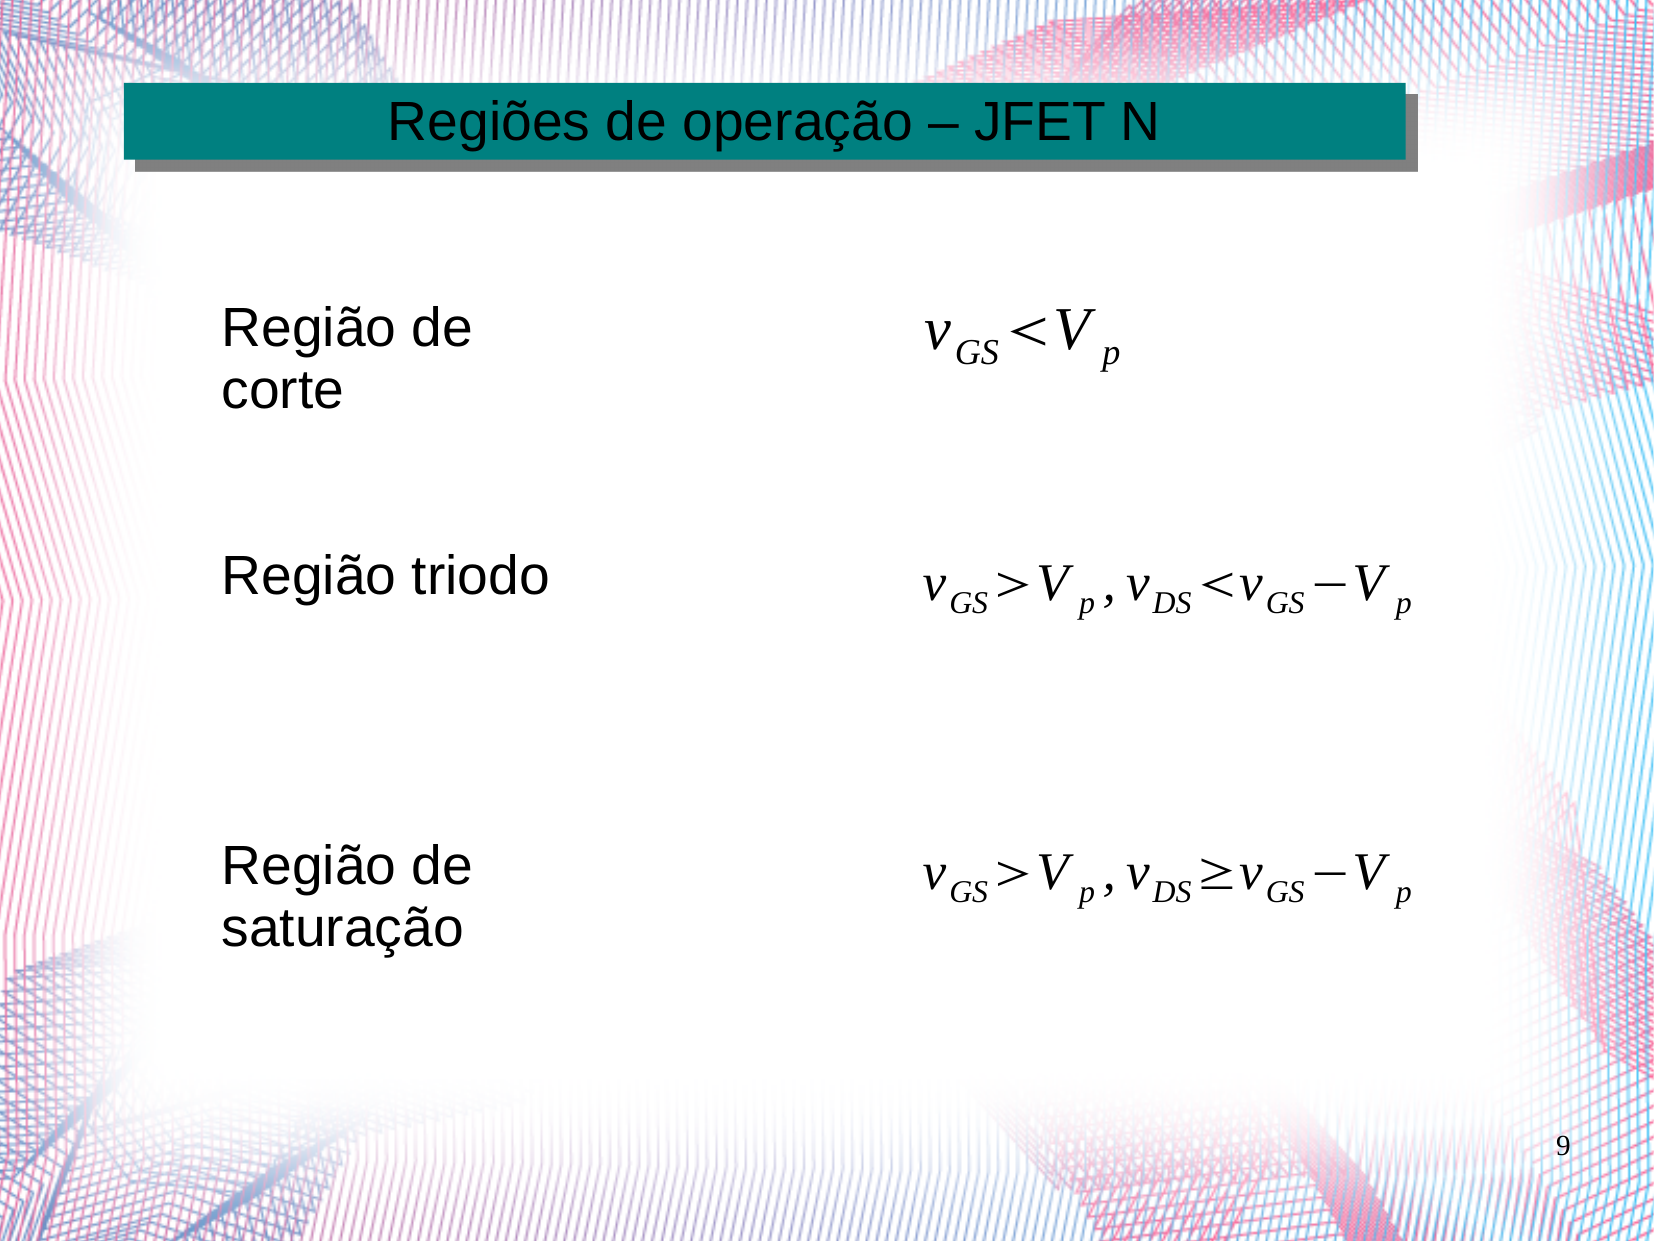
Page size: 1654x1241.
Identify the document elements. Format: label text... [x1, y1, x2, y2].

chart [909, 553, 1426, 621]
text_box Regiões de operação – JFET N [123, 82, 1406, 160]
text_box Região de saturação [206, 826, 745, 910]
text_box Região triodo [206, 537, 621, 620]
picture [0, 0, 1654, 1241]
chart [909, 843, 1426, 910]
chart [909, 295, 1137, 373]
text_box Região de corte [206, 289, 621, 428]
